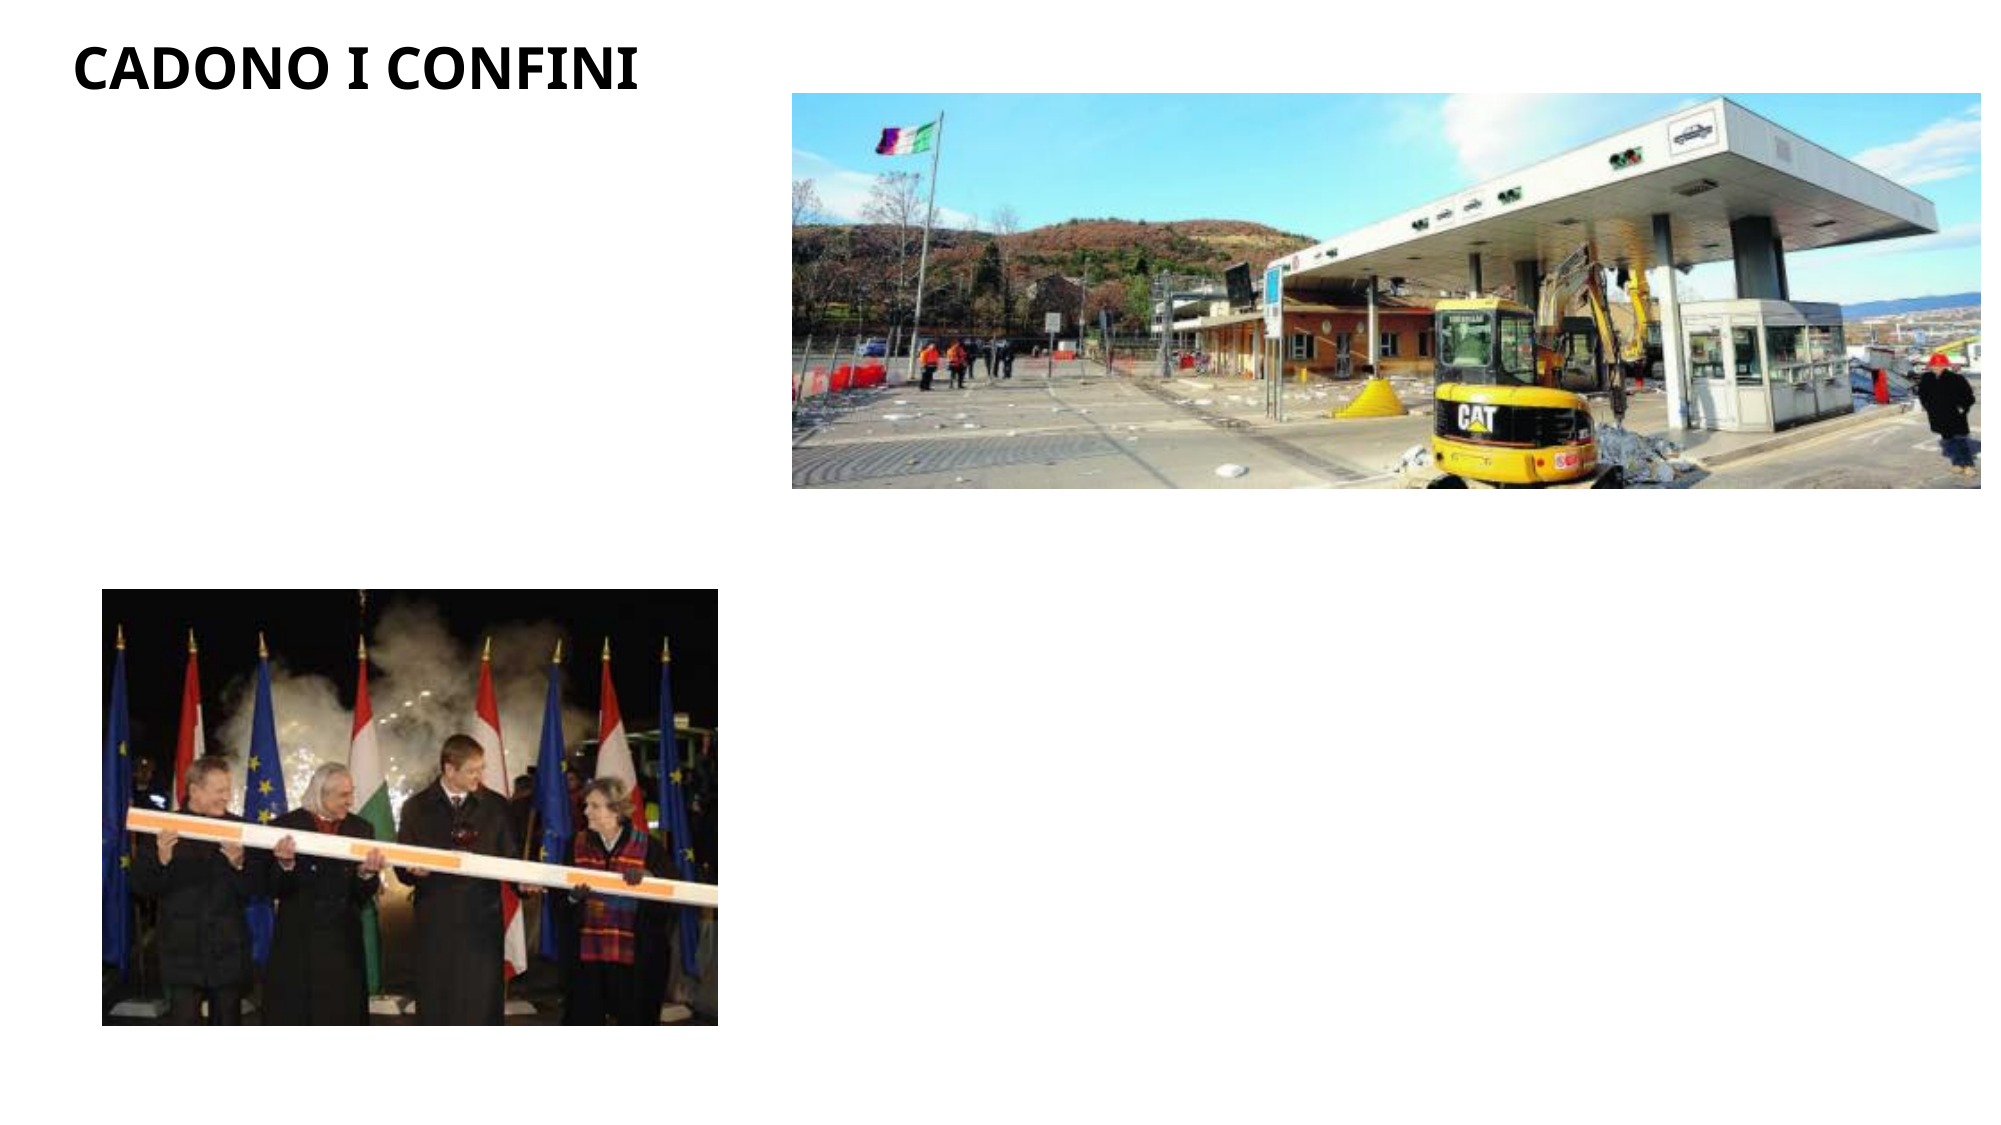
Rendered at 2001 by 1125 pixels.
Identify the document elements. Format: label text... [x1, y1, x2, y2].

picture [102, 589, 718, 1026]
picture [792, 93, 1981, 489]
title CADONO I CONFINI [19, 13, 692, 128]
